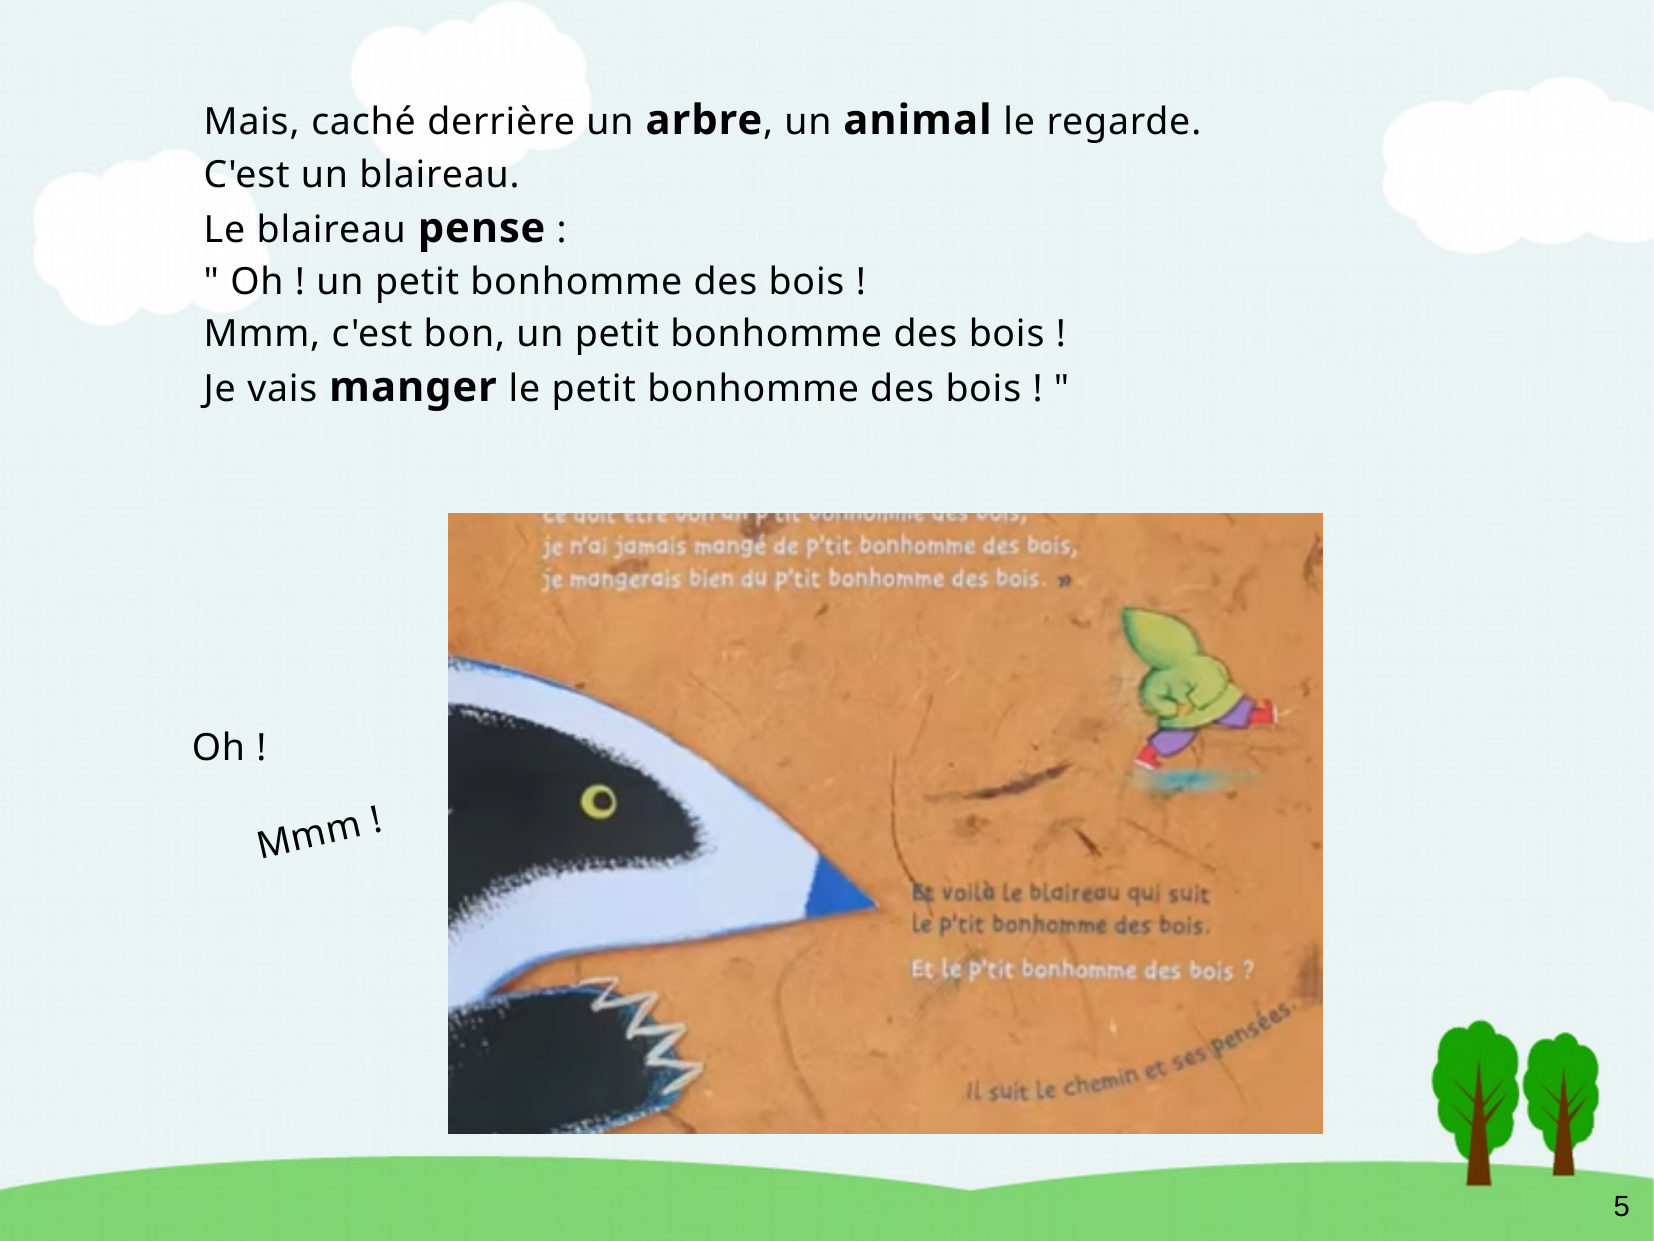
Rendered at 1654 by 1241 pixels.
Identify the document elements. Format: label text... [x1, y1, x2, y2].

text_box Mmm ! [234, 780, 414, 921]
text_box Oh ! [177, 713, 319, 781]
picture [0, 0, 1654, 1241]
text_box Mais, caché derrière un arbre, un animal le regarde. C'est un blaireau. Le blaireau pense : " Oh ! un petit bonhomme des bois ! Mmm, c'est bon, un petit bonhomme des bois ! Je vais manger le petit bonhomme des bois ! " [188, 82, 1501, 441]
